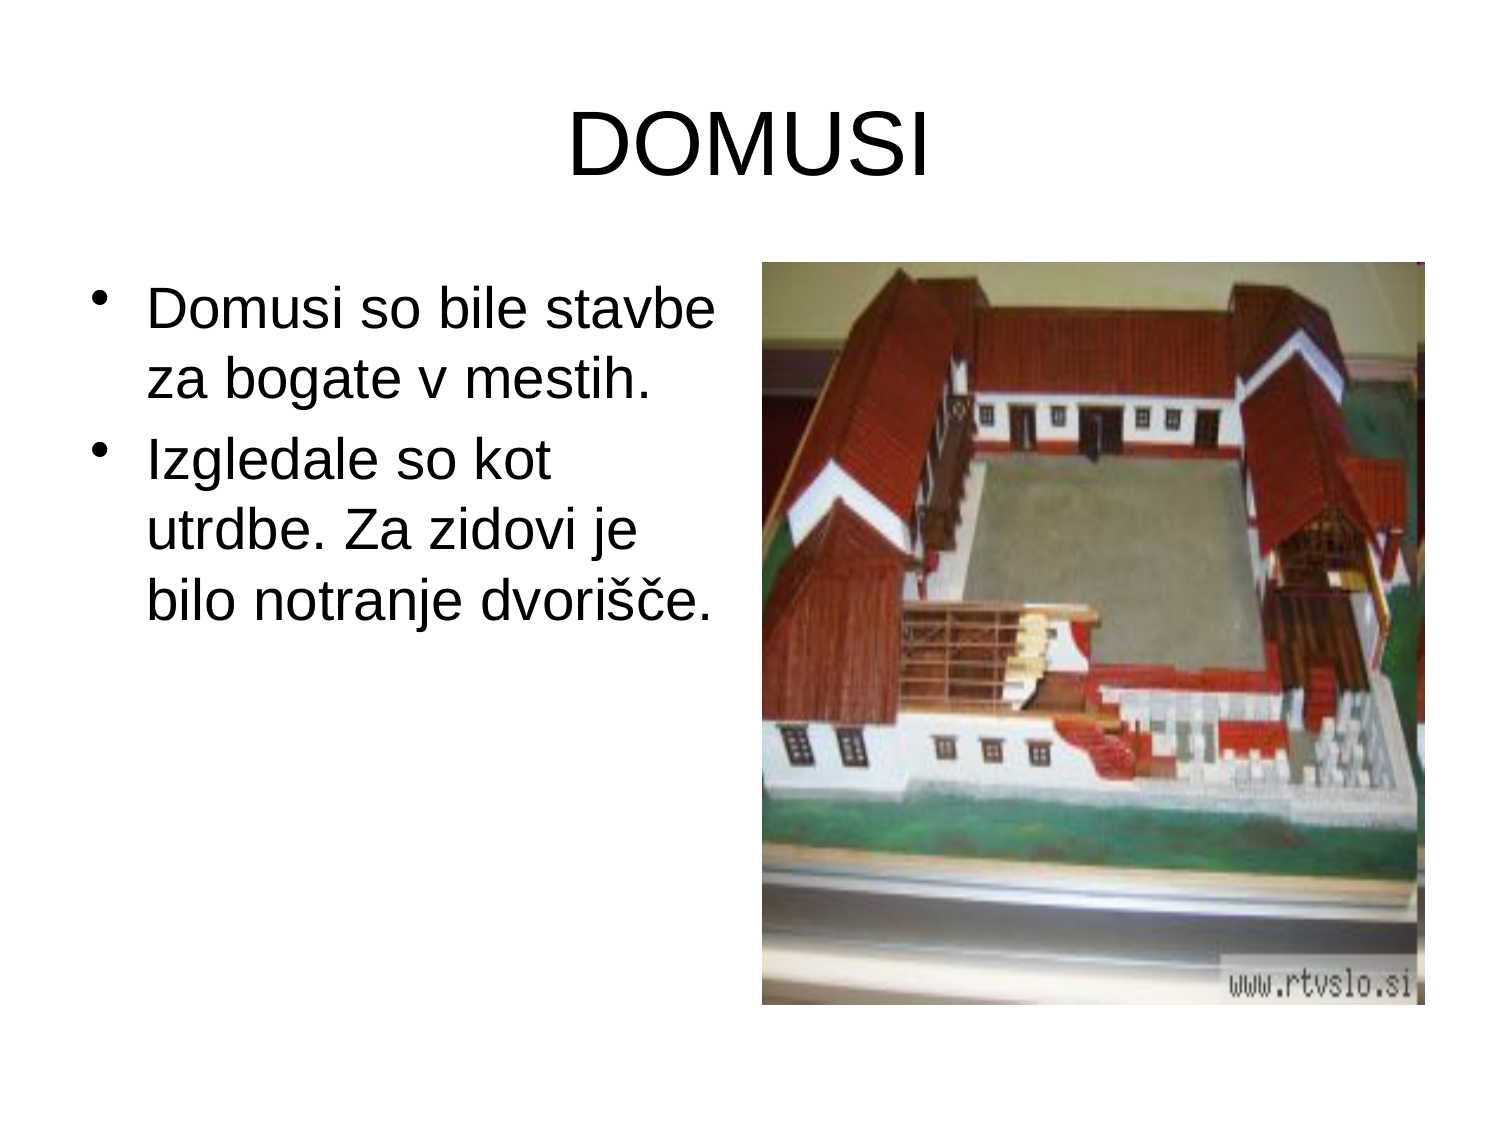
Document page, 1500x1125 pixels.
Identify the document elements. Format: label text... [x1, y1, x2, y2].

title DOMUSI [75, 45, 1425, 233]
list Domusi so bile stavbe za bogate v mestih. Izgledale so kot utrdbe. Za zidovi je bilo notranje dvorišče. [75, 262, 738, 1005]
picture [762, 262, 1425, 1005]
